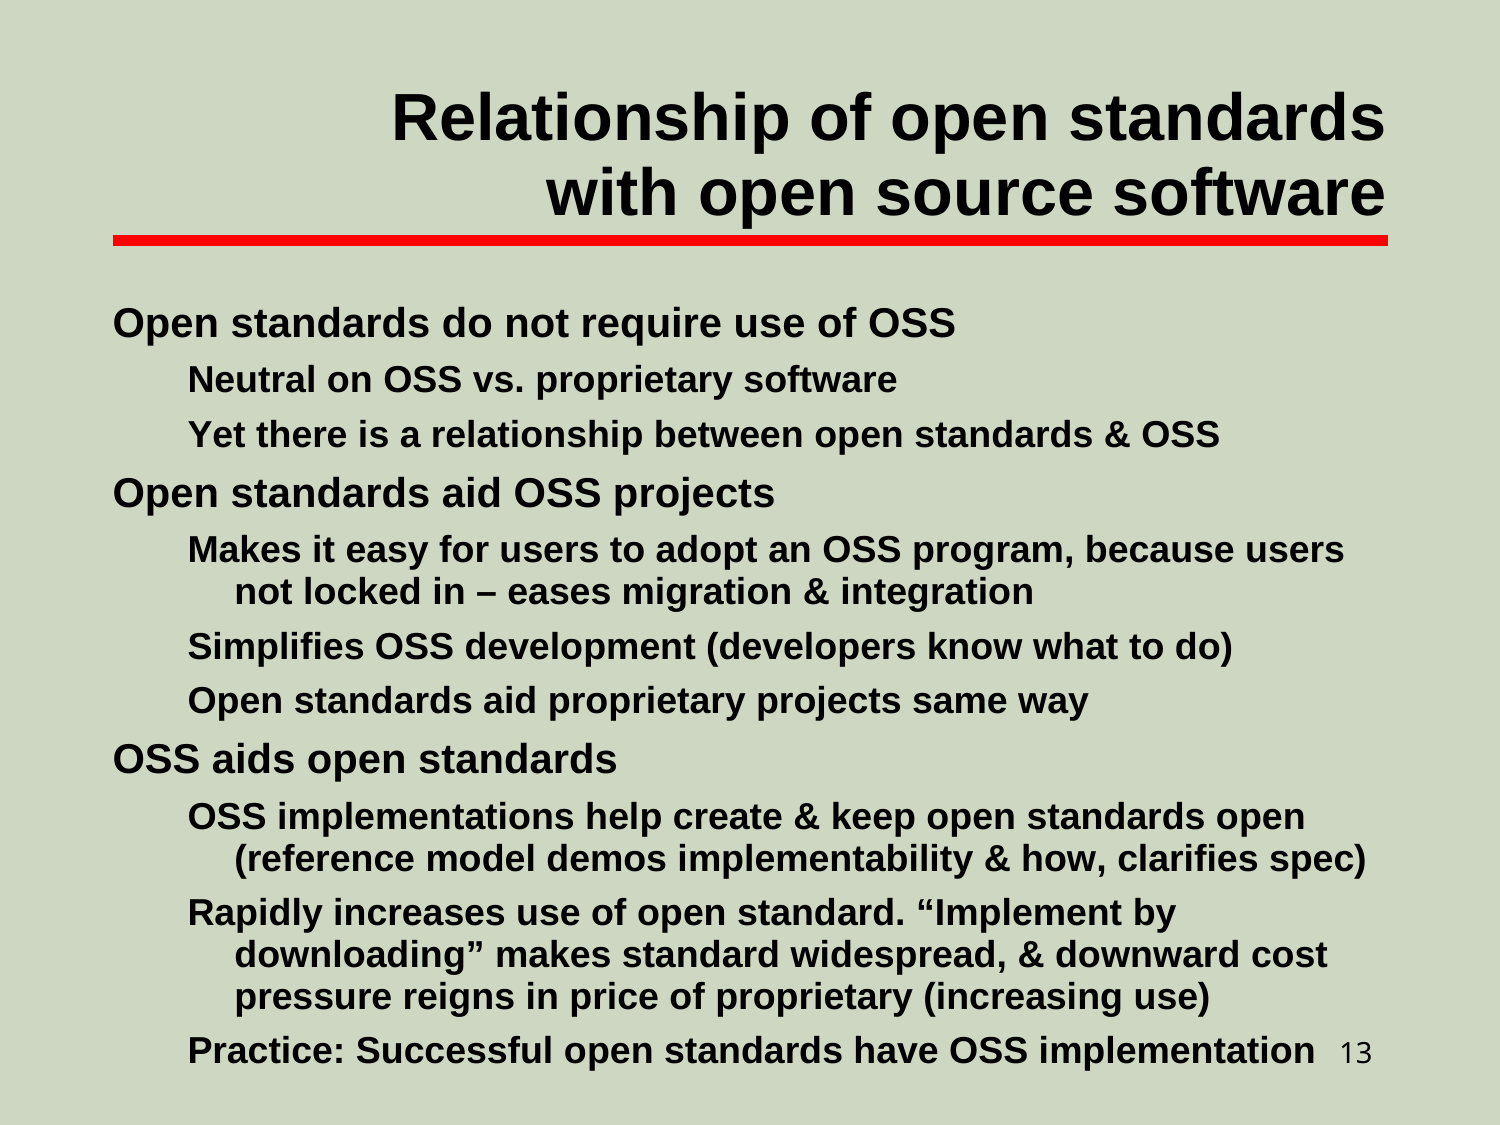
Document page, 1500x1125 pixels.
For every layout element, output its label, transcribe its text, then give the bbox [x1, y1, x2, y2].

title Relationship of open standards with open source software [337, 79, 1388, 230]
list Open standards do not require use of OSS Neutral on OSS vs. proprietary software Yet there is a relationship between open standards & OSS Open standards aid OSS projects Makes it easy for users to adopt an OSS program, because users not locked in – eases migration & integration Simplifies OSS development (developers know what to do) Open standards aid proprietary projects same way OSS aids open standards OSS implementations help create & keep open standards open (reference model demos implementability & how, clarifies spec) Rapidly increases use of open standard. “Implement by downloading” makes standard widespread, & downward cost pressure reigns in price of proprietary (increasing use) Practice: Successful open standards have OSS implementation [112, 299, 1388, 1111]
